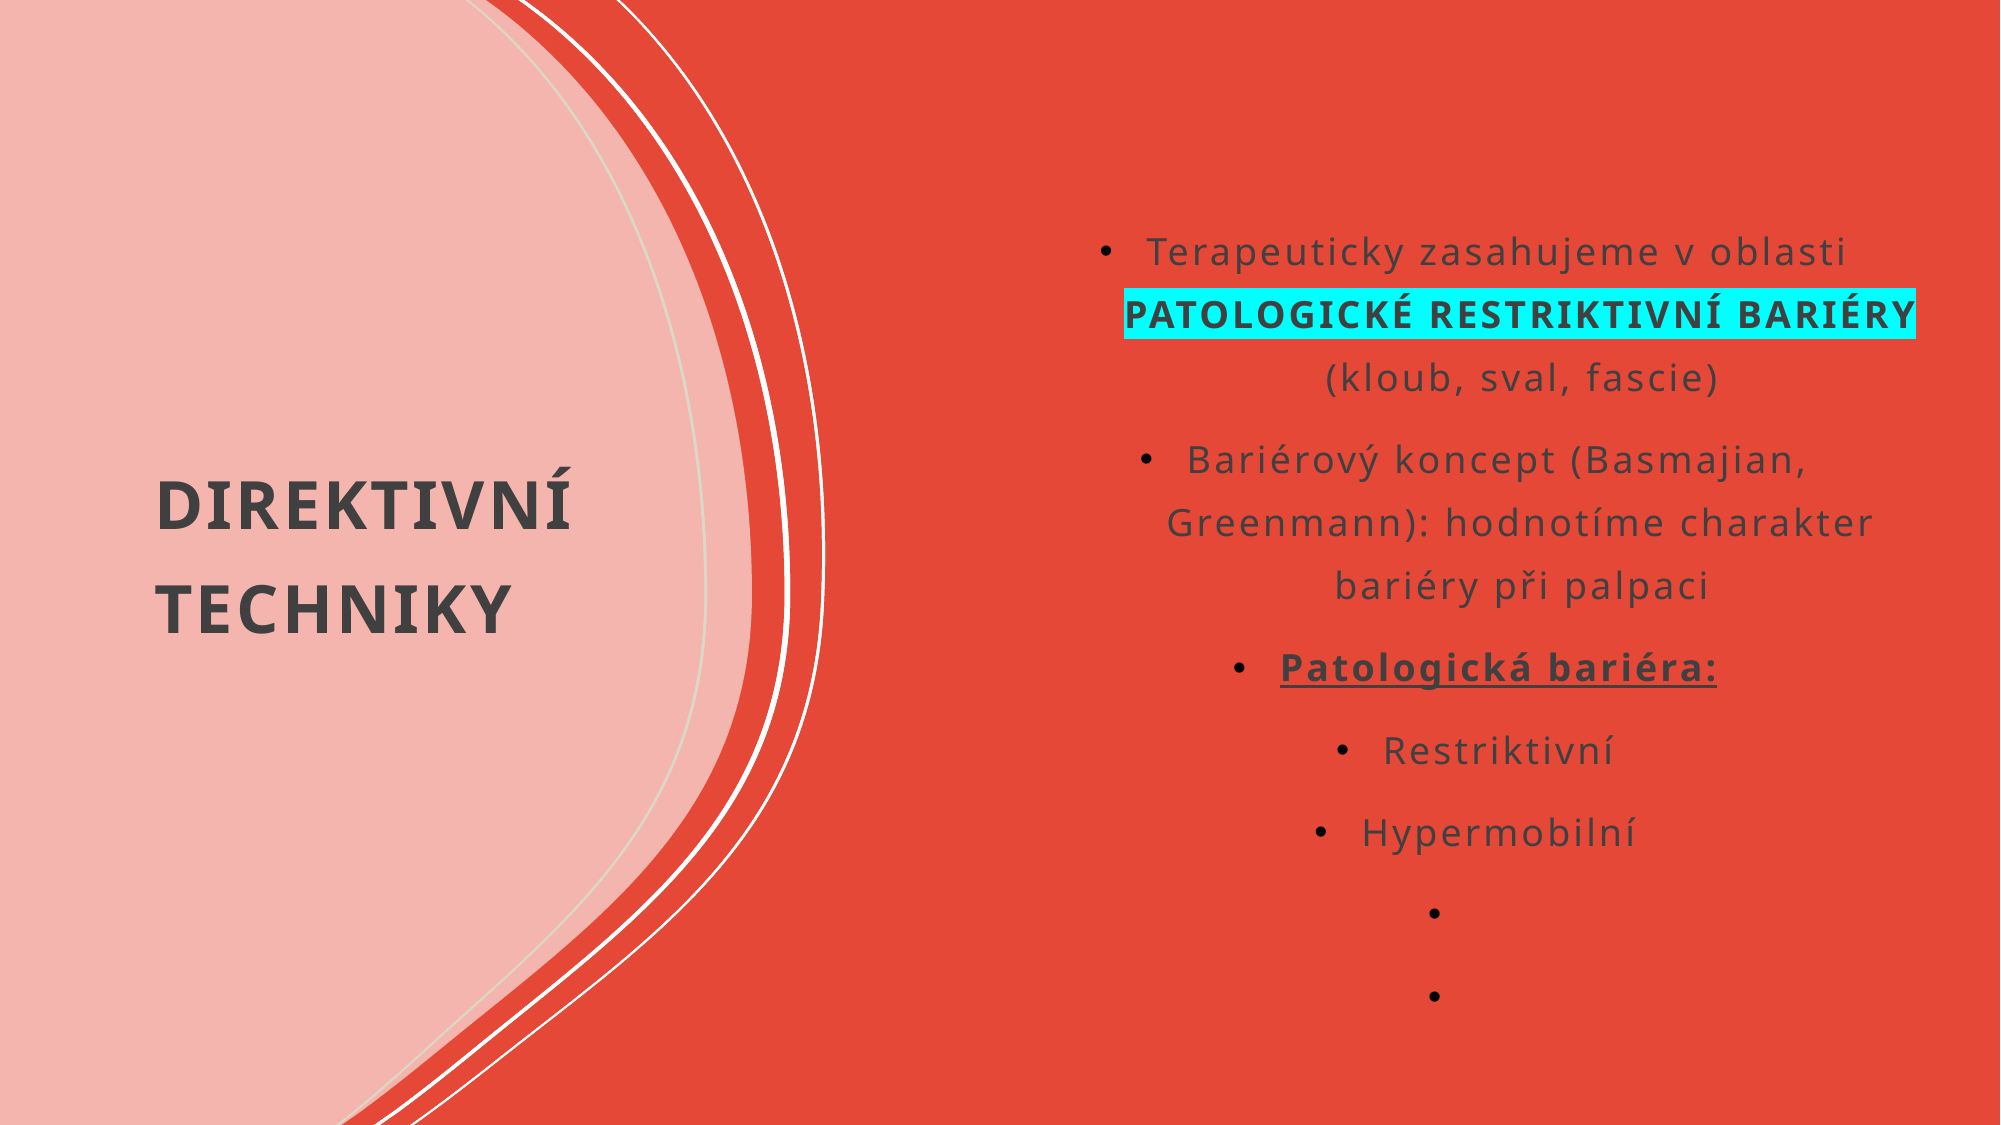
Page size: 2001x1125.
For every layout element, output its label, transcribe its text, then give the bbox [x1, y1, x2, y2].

text_box [0, 0, 2000, 1125]
list Terapeuticky zasahujeme v oblasti PATOLOGICKÉ RESTRIKTIVNÍ BARIÉRY (kloub, sval, fascie) Bariérový koncept (Basmajian, Greenmann): hodnotíme charakter bariéry při palpaci Patologická bariéra: Restriktivní Hypermobilní [1000, 181, 1950, 1045]
title DIREKTIVNÍ TECHNIKY [136, 300, 655, 783]
